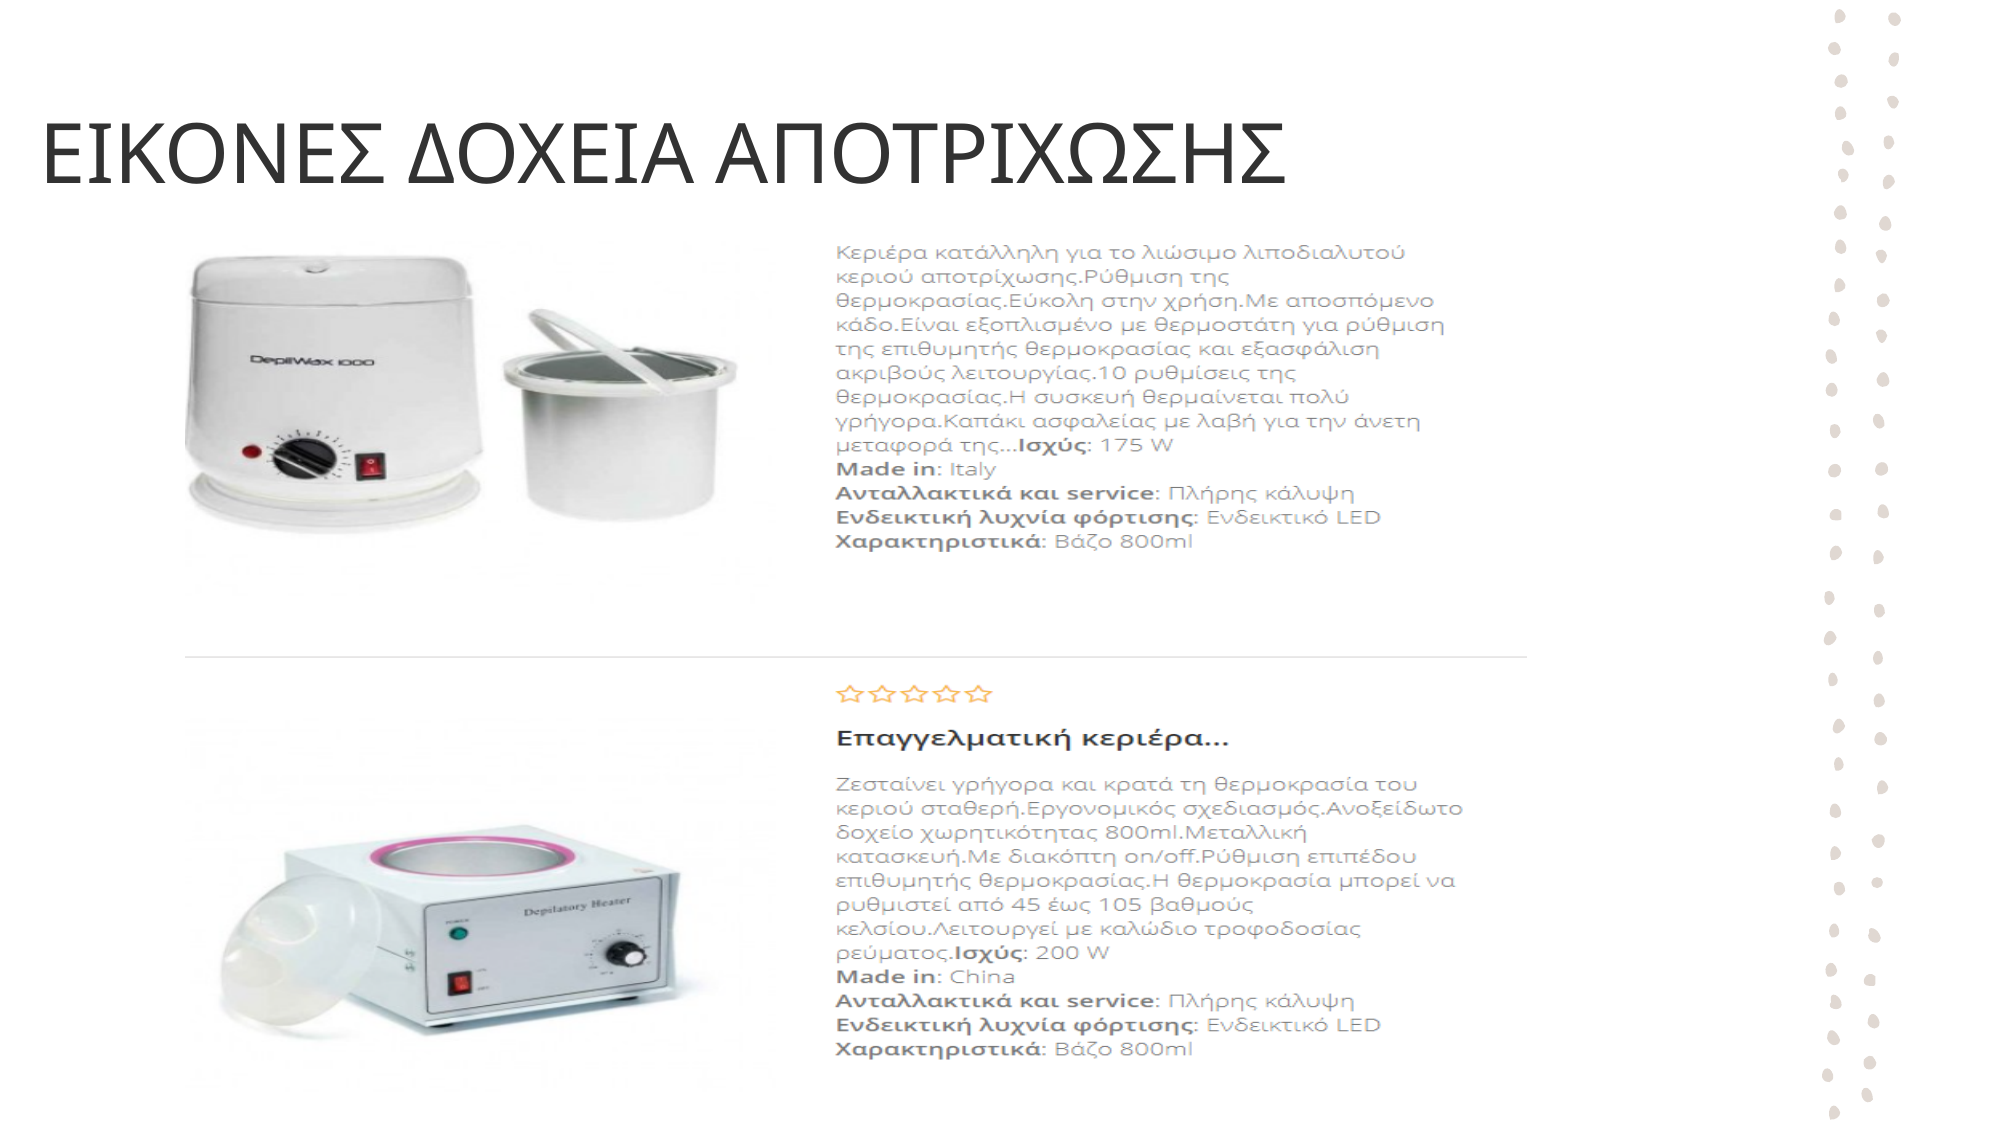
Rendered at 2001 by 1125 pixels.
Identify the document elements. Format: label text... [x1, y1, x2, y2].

title ΕΙΚΟΝΕΣ ΔΟΧΕΙΑ ΑΠΟΤΡΙΧΩΣΗΣ [24, 82, 1764, 218]
picture [185, 241, 1527, 1092]
